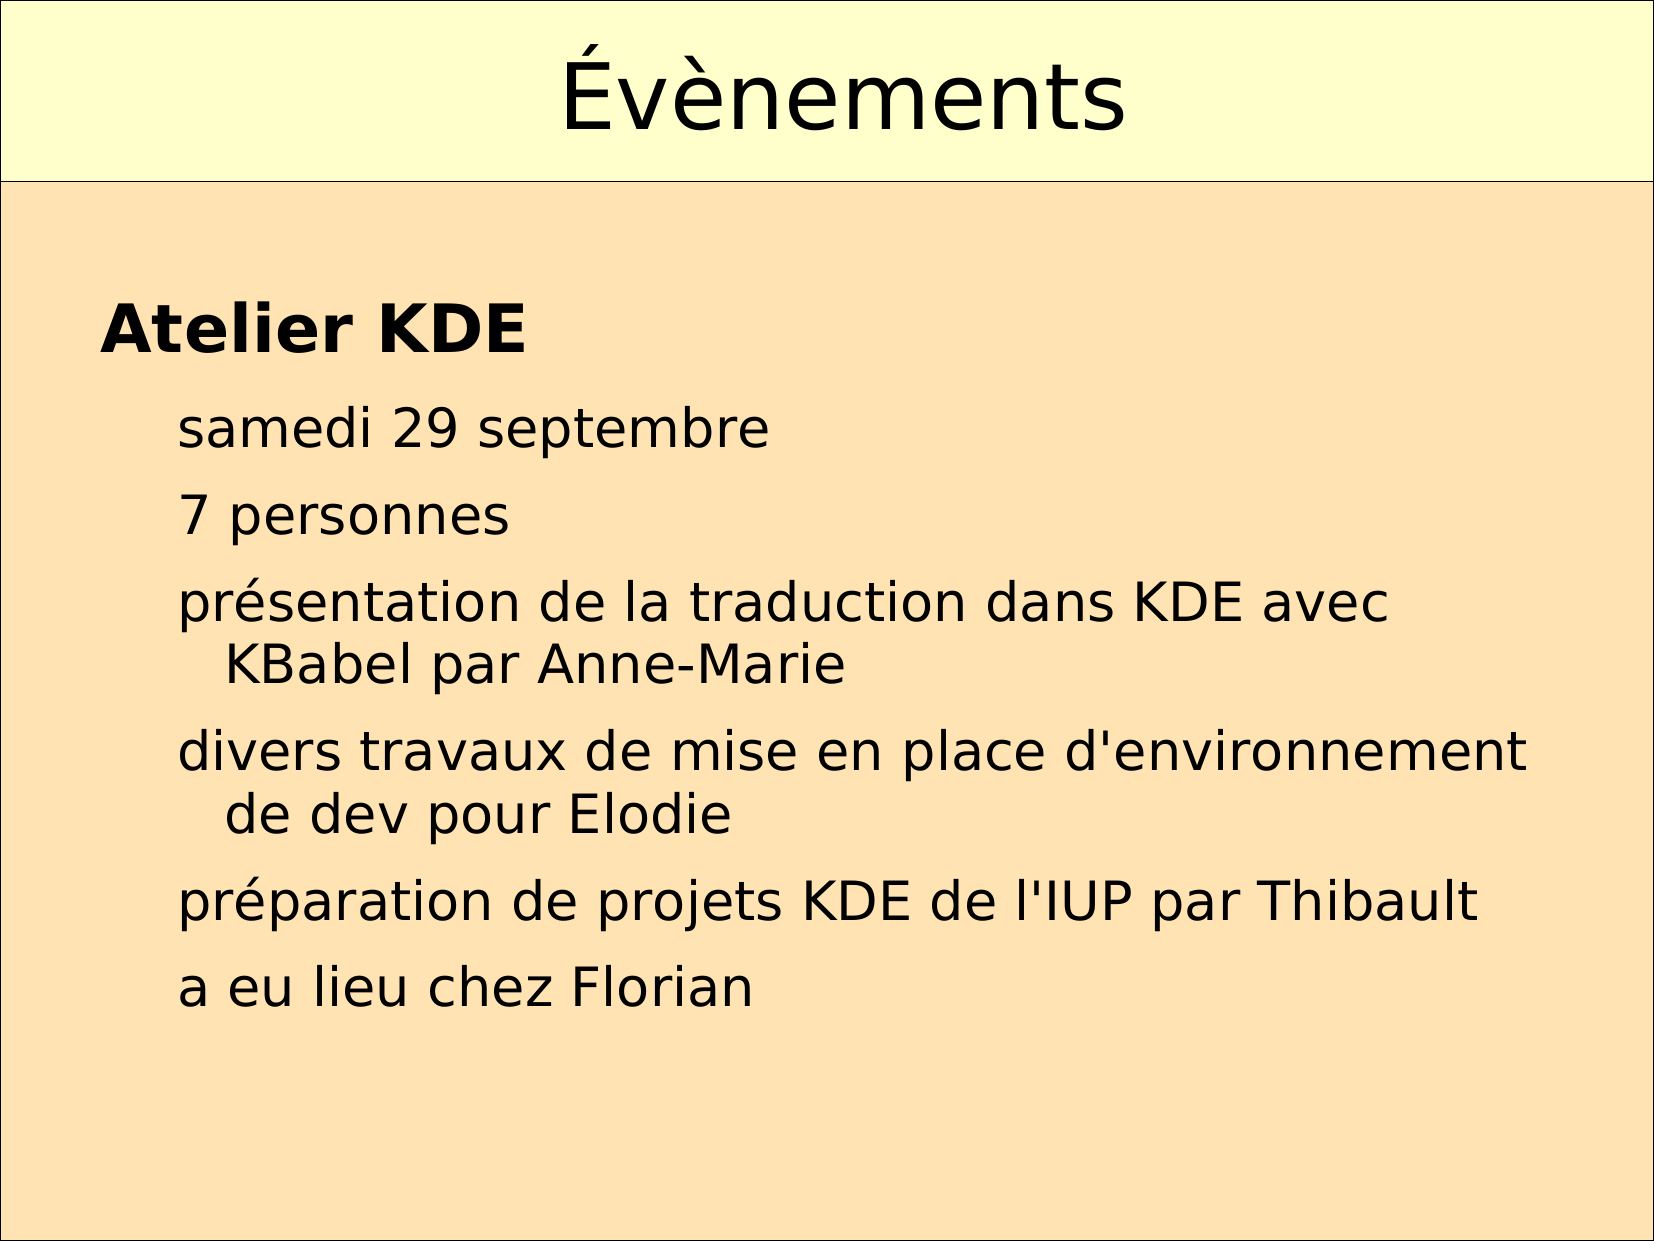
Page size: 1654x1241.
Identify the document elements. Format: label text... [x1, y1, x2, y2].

title Évènements [135, 37, 1552, 158]
list Atelier KDE samedi 29 septembre 7 personnes présentation de la traduction dans KDE avec KBabel par Anne-Marie divers travaux de mise en place d'environnement de dev pour Elodie préparation de projets KDE de l'IUP par Thibault a eu lieu chez Florian [82, 290, 1571, 1094]
